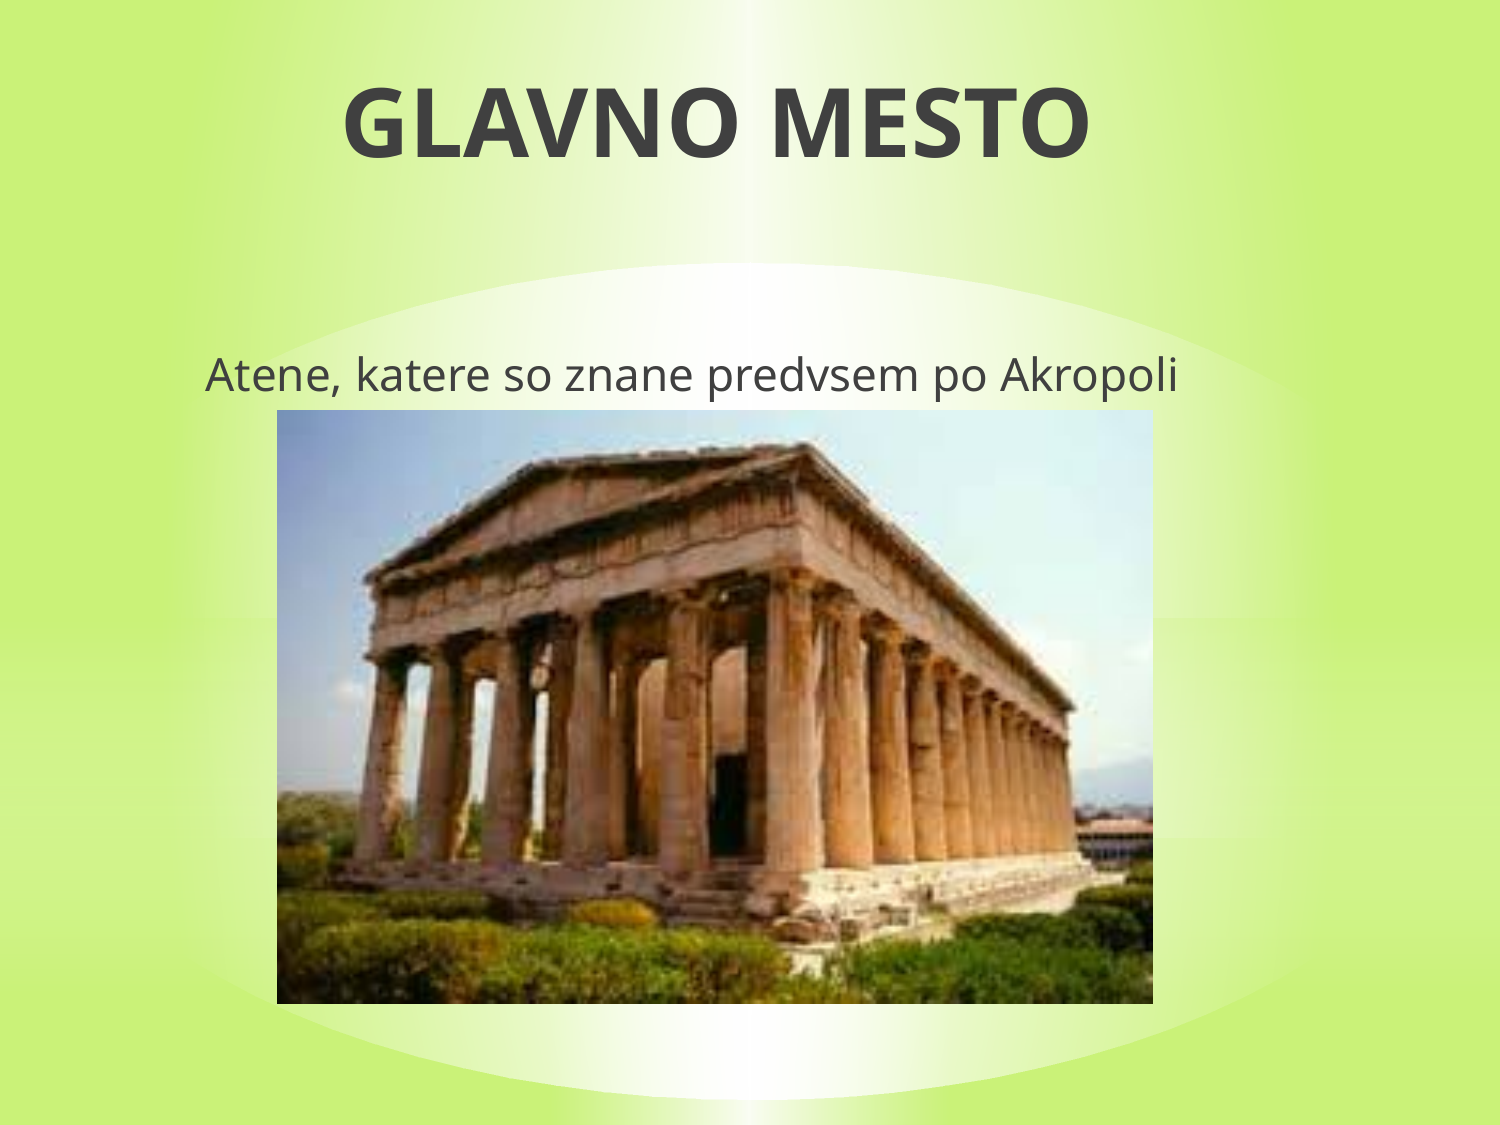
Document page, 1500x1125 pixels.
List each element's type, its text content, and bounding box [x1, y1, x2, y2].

title GLAVNO MESTO [183, 54, 1252, 243]
picture [277, 410, 1153, 1004]
list Atene, katere so znane predvsem po Akropoli [183, 338, 1234, 909]
